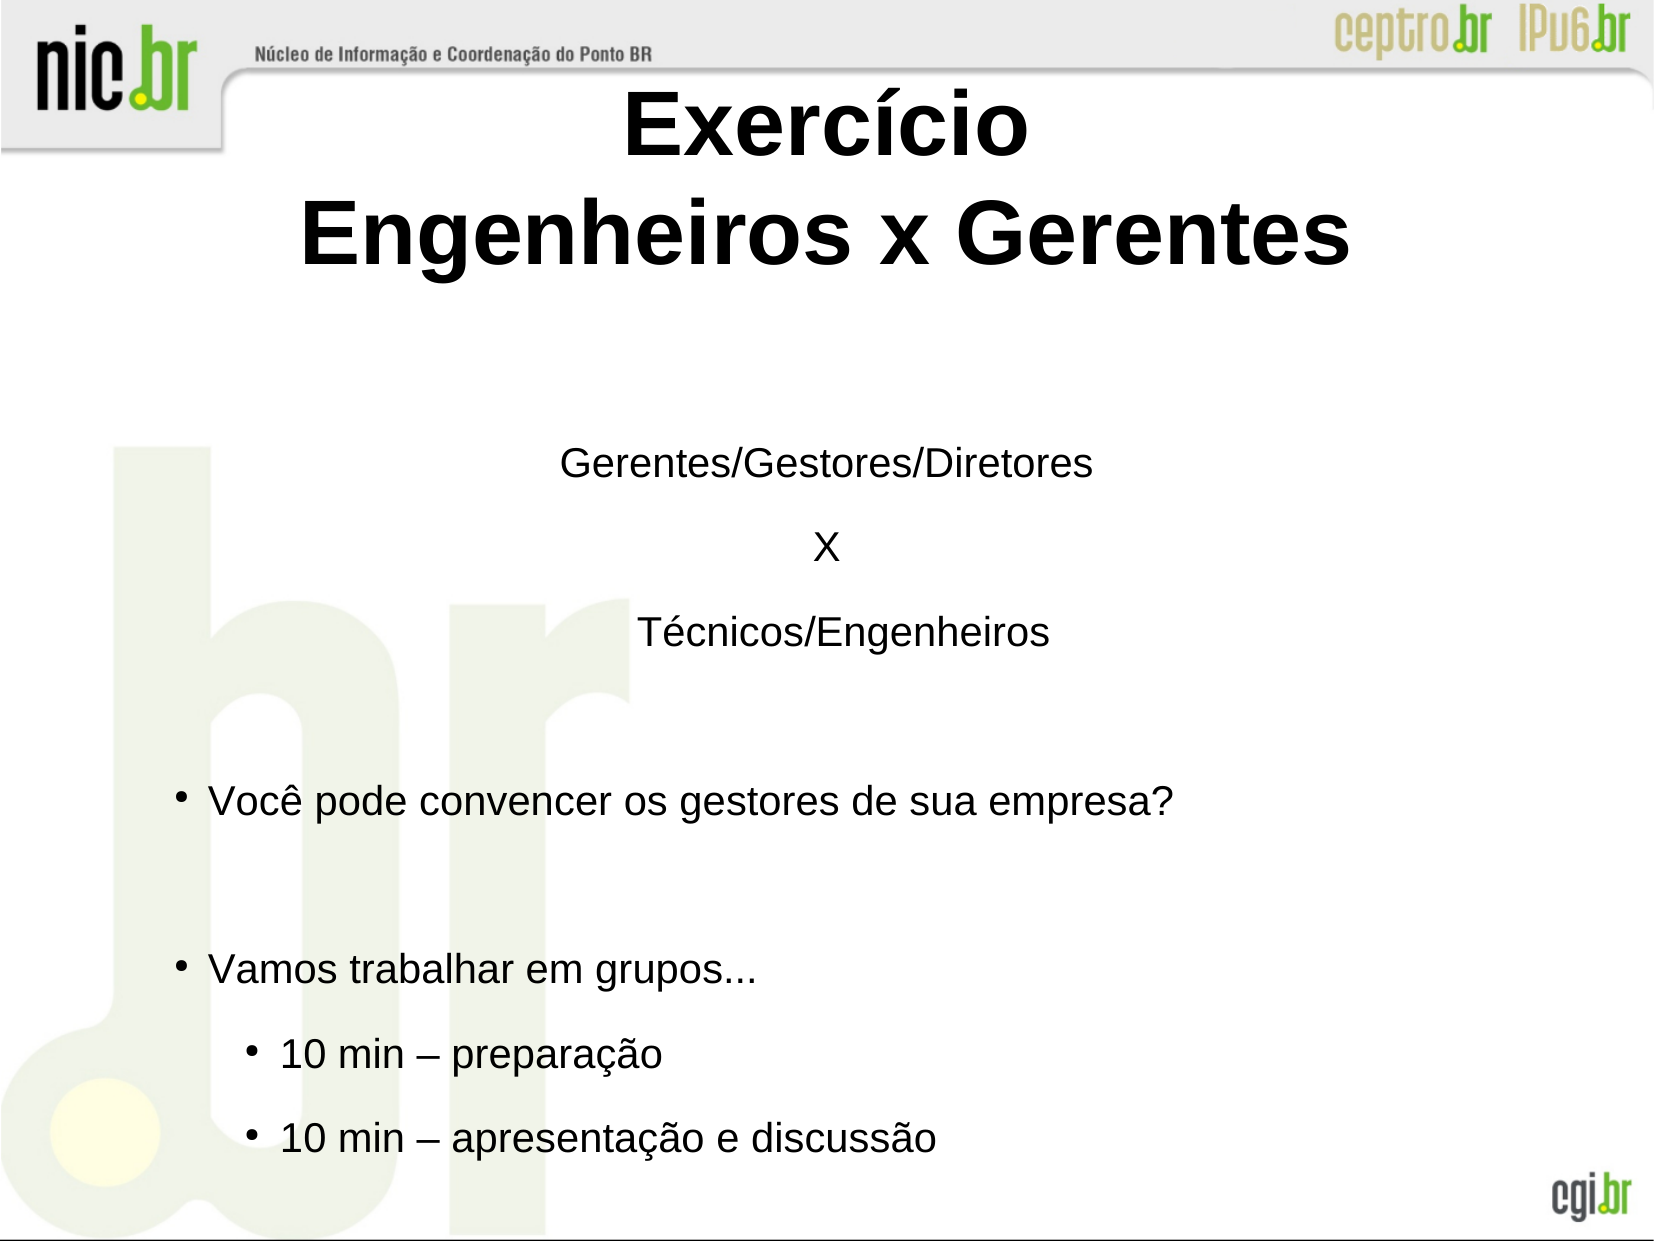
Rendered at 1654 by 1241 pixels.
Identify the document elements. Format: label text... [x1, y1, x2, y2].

text_box Gerentes/Gestores/Diretores X Técnicos/Engenheiros Você pode convencer os gestores de sua empresa? Vamos trabalhar em grupos... 10 min – preparação 10 min – apresentação e discussão [159, 428, 1495, 978]
picture [0, 0, 1654, 1241]
text_box Exercício Engenheiros x Gerentes [73, 56, 1580, 174]
